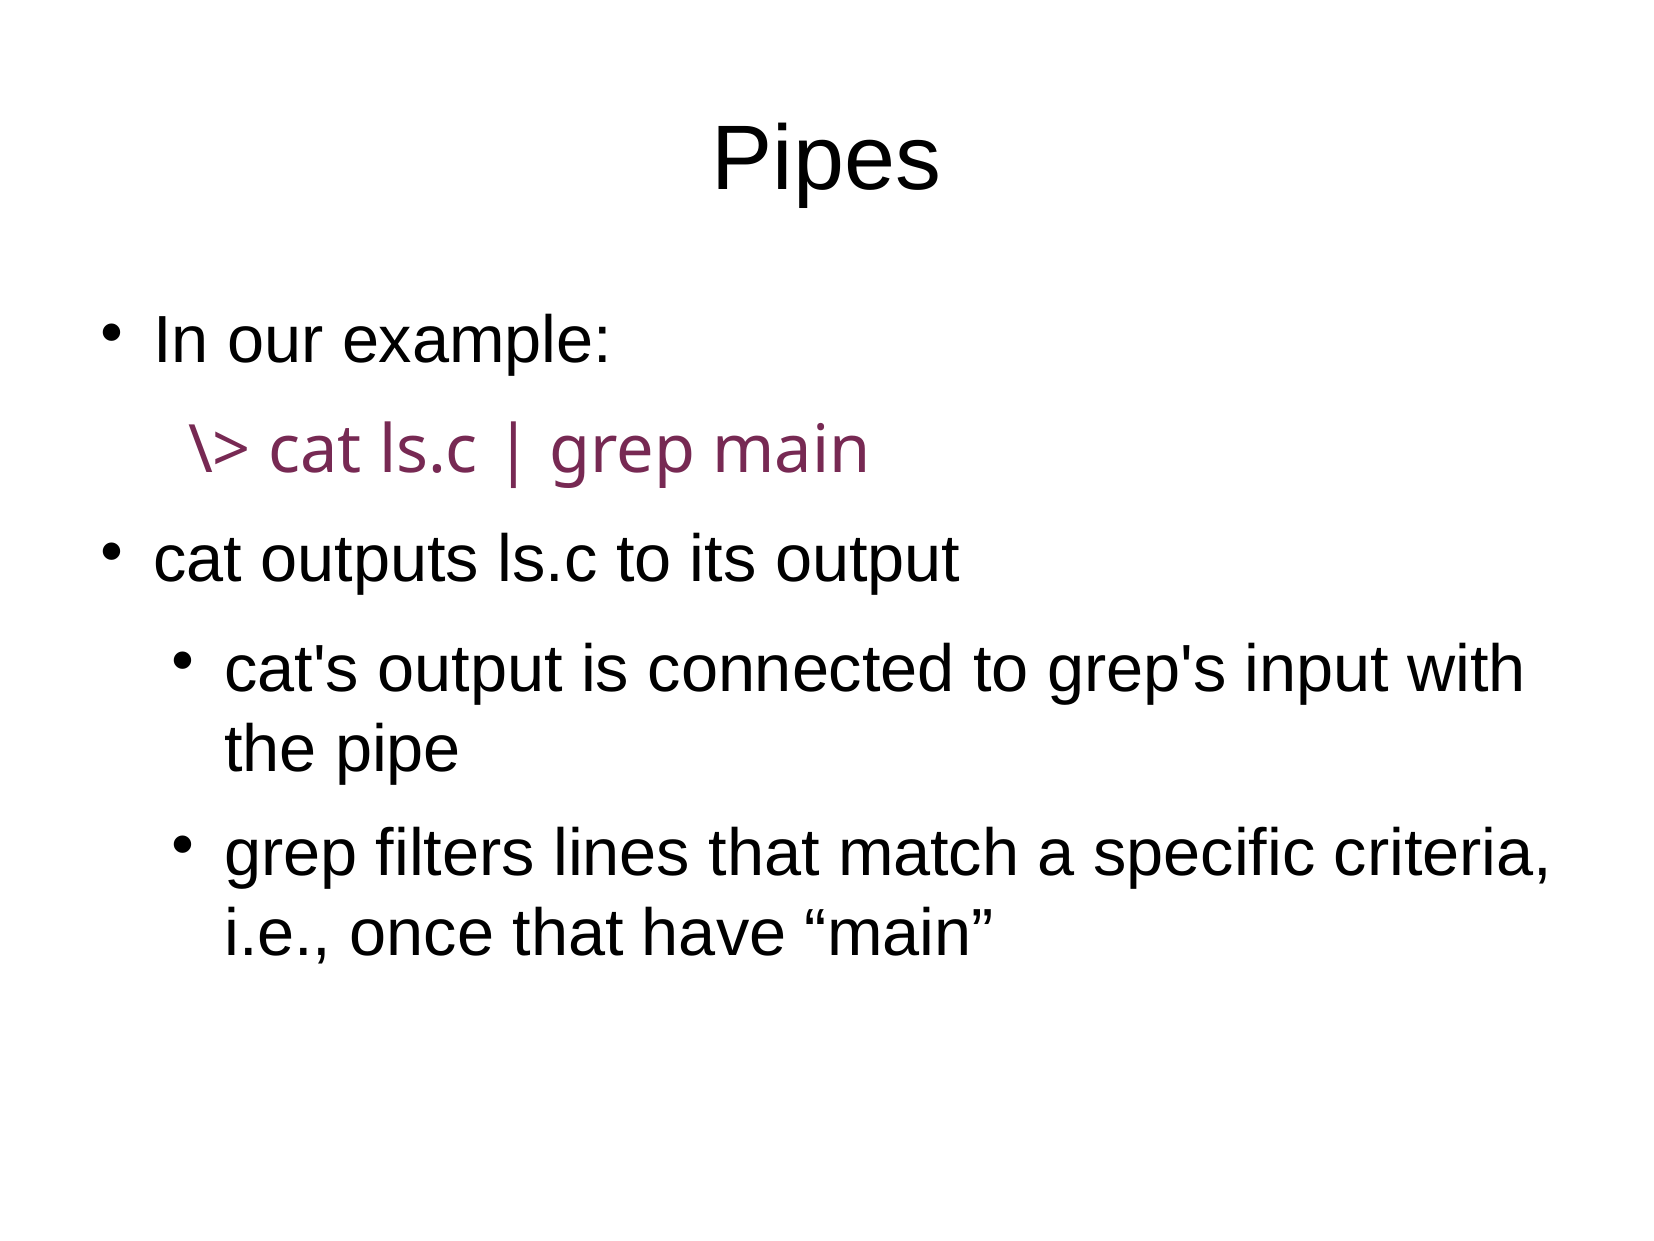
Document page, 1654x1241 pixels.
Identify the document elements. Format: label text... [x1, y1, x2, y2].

title Pipes [82, 49, 1571, 257]
list In our example: \> cat ls.c | grep main cat outputs ls.c to its output cat's output is connected to grep's input with the pipe grep filters lines that match a specific criteria, i.e., once that have “main” [82, 296, 1571, 1206]
